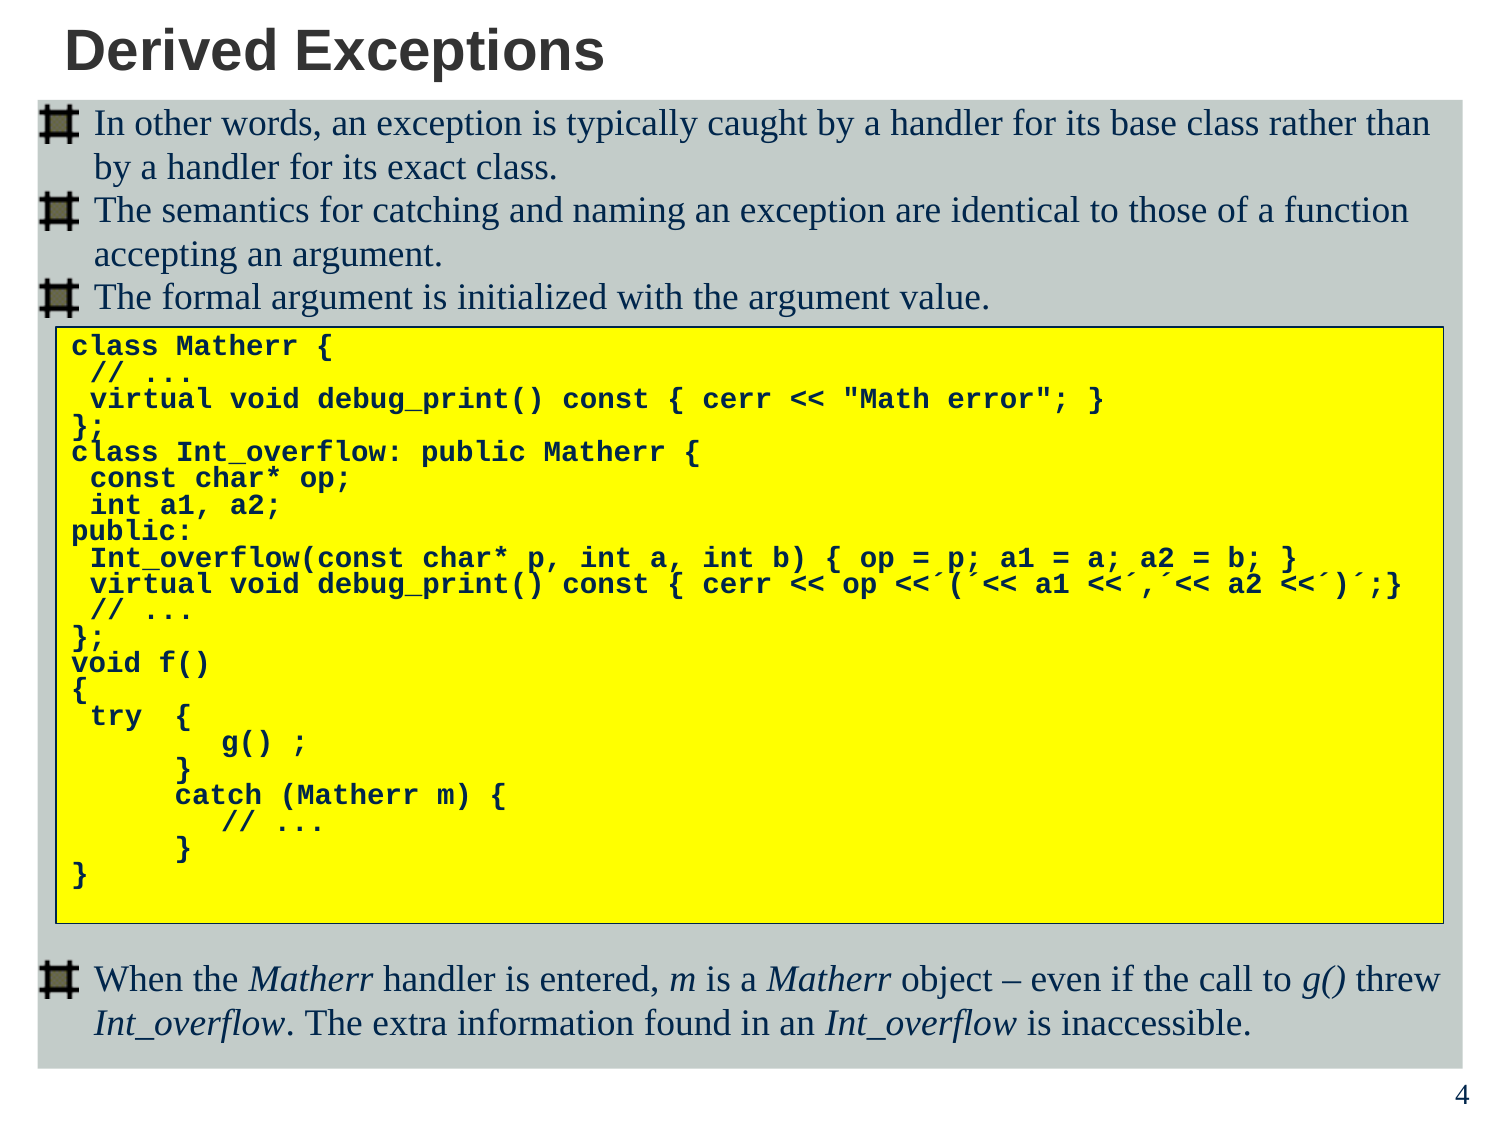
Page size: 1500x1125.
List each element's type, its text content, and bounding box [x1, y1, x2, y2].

text_box class Matherr { // ... virtual void debug_print() const { cerr << "Math error"; } }; class Int_overflow: public Matherr { const char* op; int a1, a2; public: Int_overflow(const char* p, int a, int b) { op = p; a1 = a; a2 = b; } virtual void debug_print() const { cerr << op <<´(´<< a1 <<´,´<< a2 <<´)´;} // ... }; void f() { try { g() ; } catch (Matherr m) { // ... } } [56, 327, 1444, 961]
title Derived Exceptions [50, 0, 1450, 91]
list In other words, an exception is typically caught by a handler for its base class rather than by a handler for its exact class. The semantics for catching and naming an exception are identical to those of a function accepting an argument. The formal argument is initialized with the argument value. When the Matherr handler is entered, m is a Matherr object – even if the call to g() threw Int_overflow. The extra information found in an Int_overflow is inaccessible. [37, 99, 1463, 1069]
